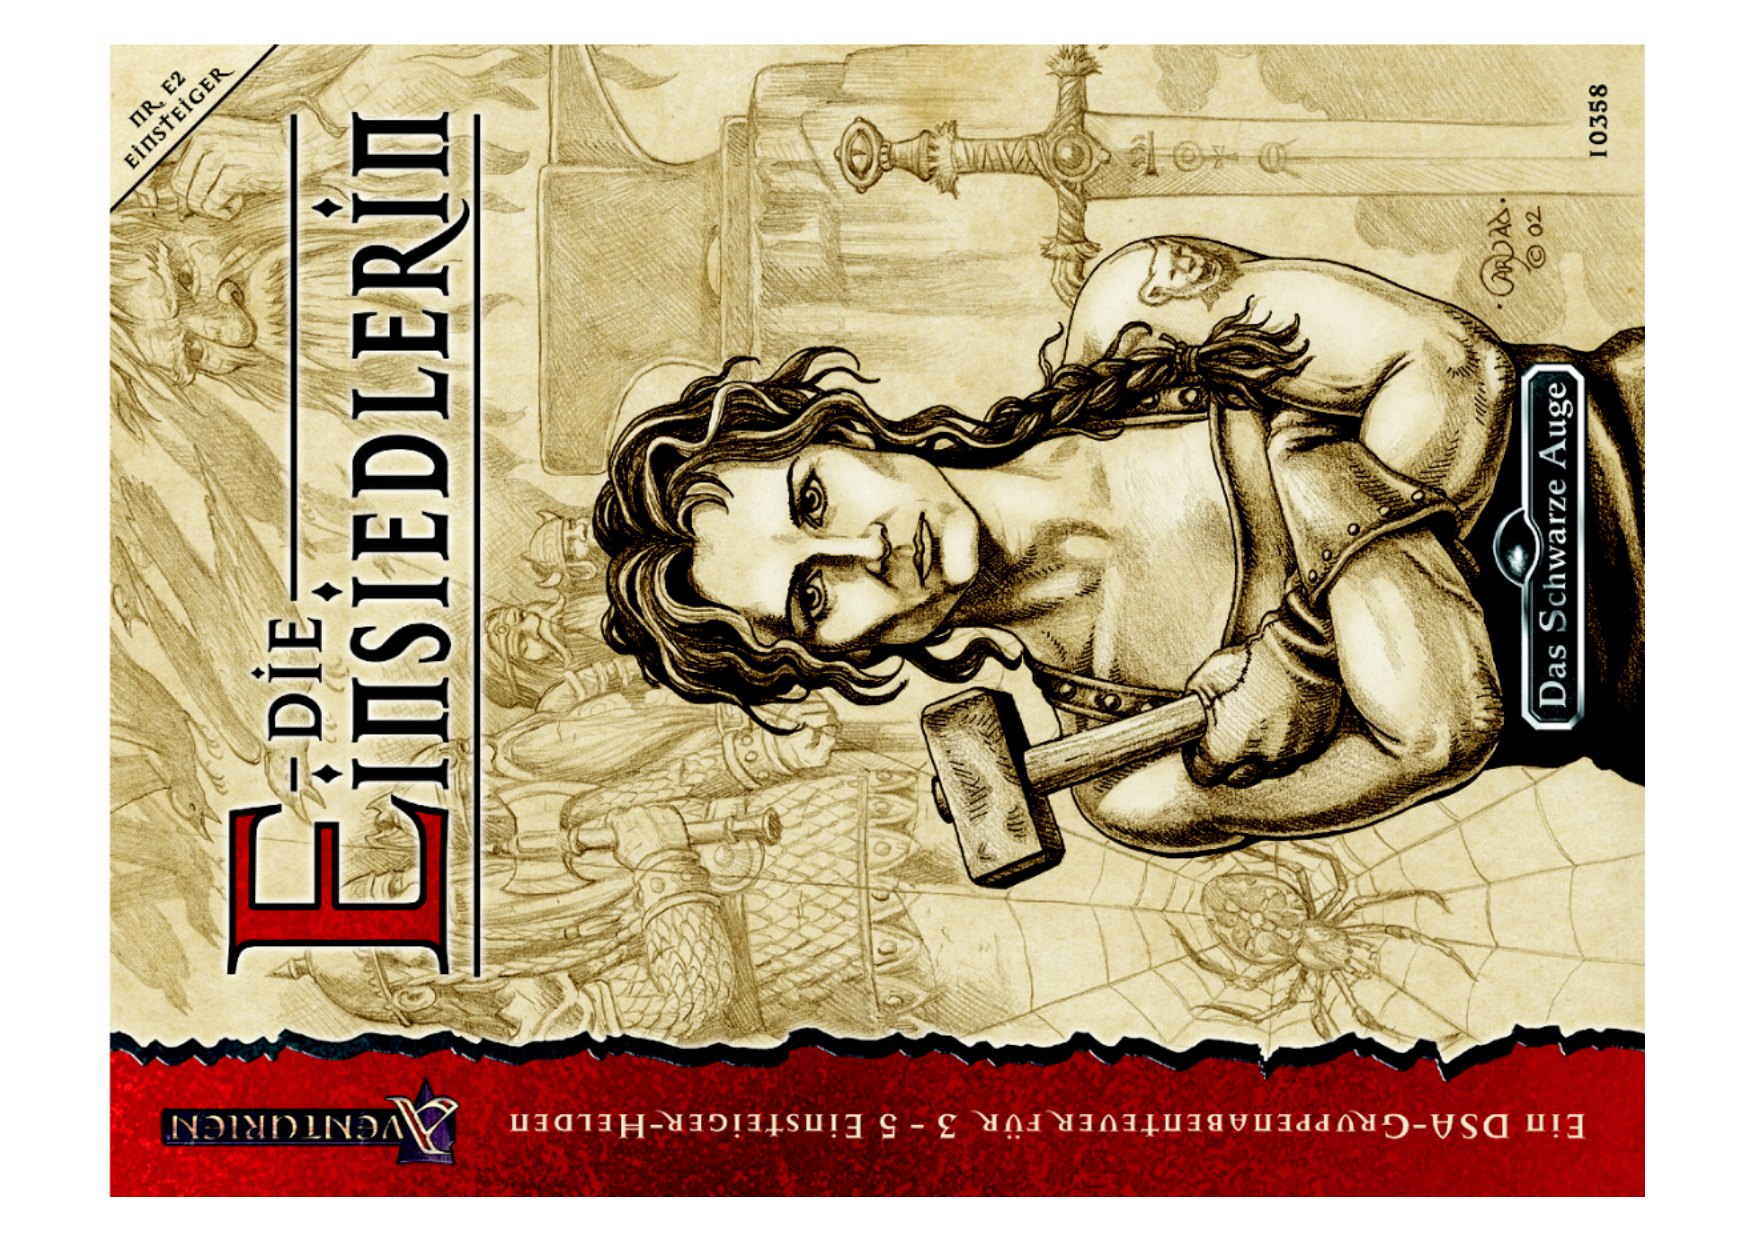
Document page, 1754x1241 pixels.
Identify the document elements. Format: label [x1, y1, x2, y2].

picture [109, 43, 1645, 1197]
